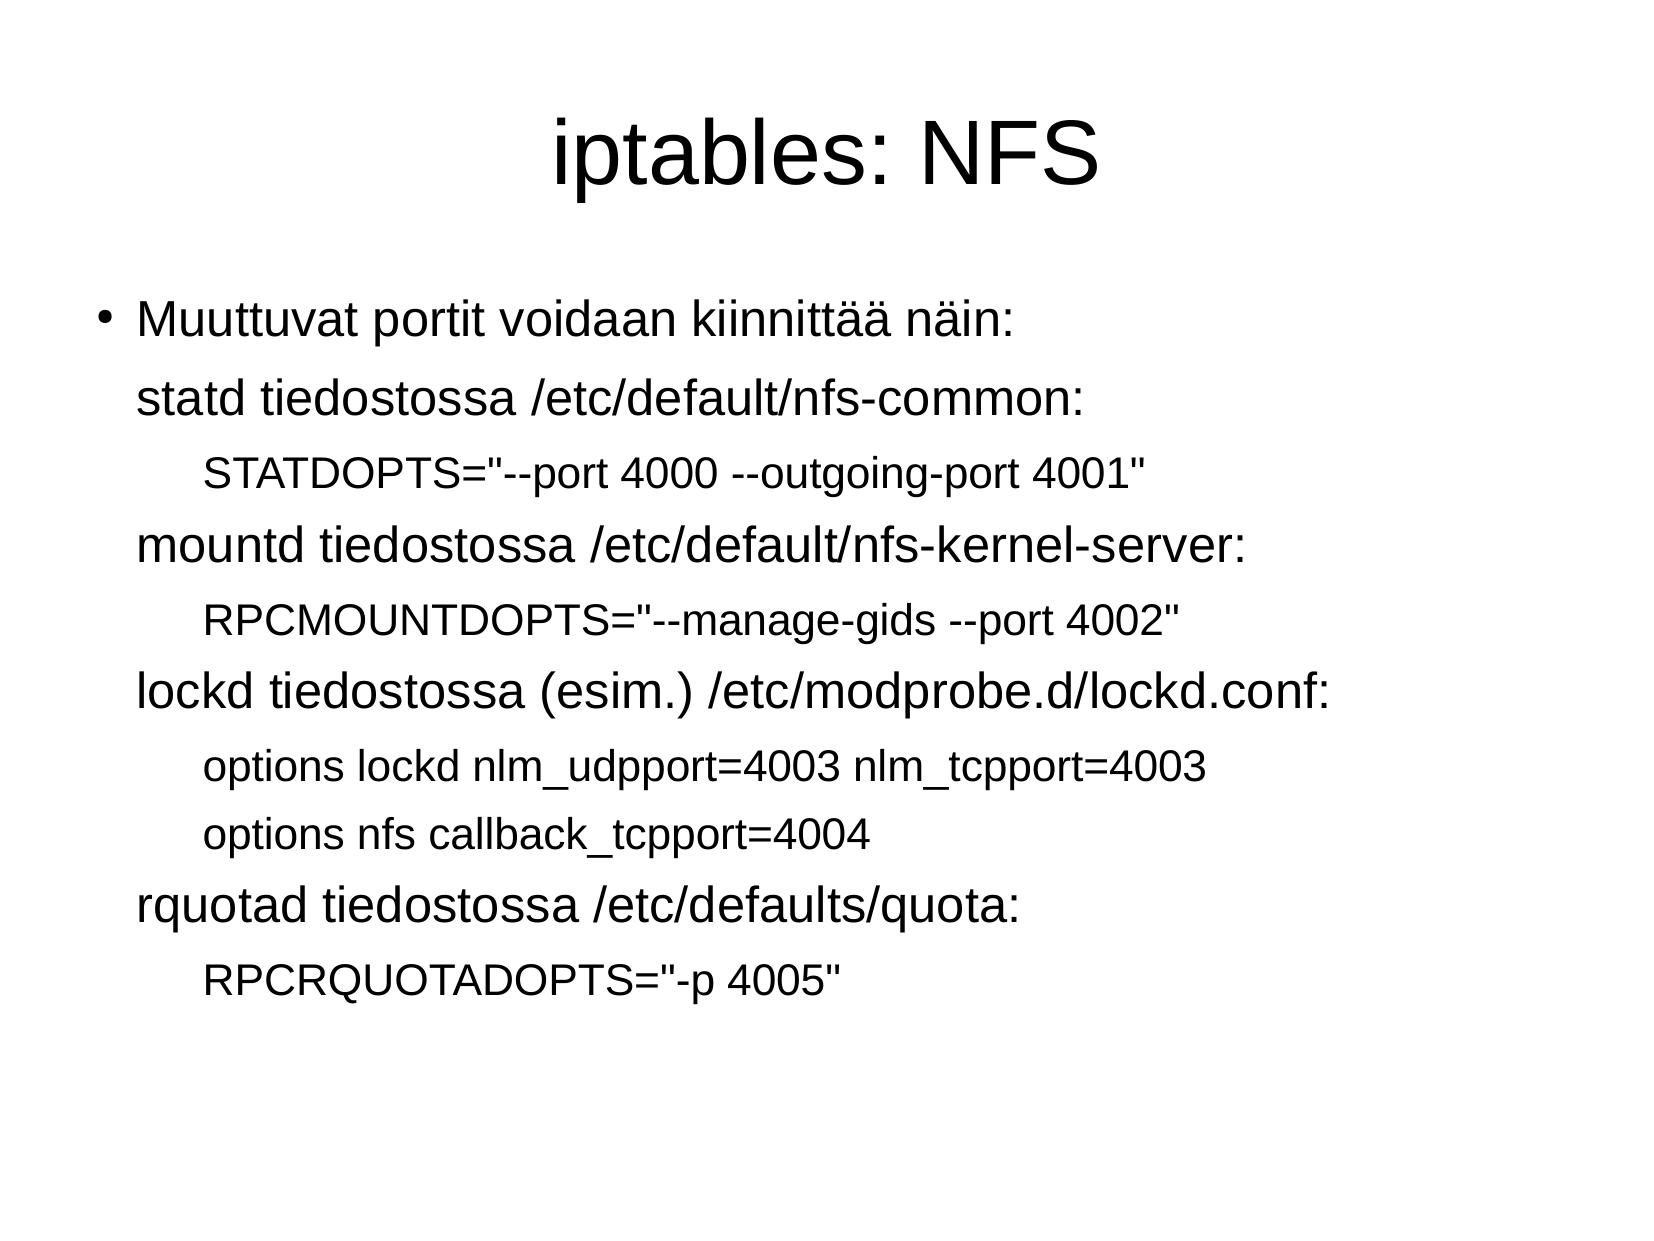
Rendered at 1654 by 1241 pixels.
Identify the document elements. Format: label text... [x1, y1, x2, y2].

list Muuttuvat portit voidaan kiinnittää näin: statd tiedostossa /etc/default/nfs-common: STATDOPTS="--port 4000 --outgoing-port 4001" mountd tiedostossa /etc/default/nfs-kernel-server: RPCMOUNTDOPTS="--manage-gids --port 4002" lockd tiedostossa (esim.) /etc/modprobe.d/lockd.conf: options lockd nlm_udpport=4003 nlm_tcpport=4003 options nfs callback_tcpport=4004 rquotad tiedostossa /etc/defaults/quota: RPCRQUOTADOPTS="-p 4005" [82, 290, 1571, 1010]
title iptables: NFS [82, 49, 1571, 257]
